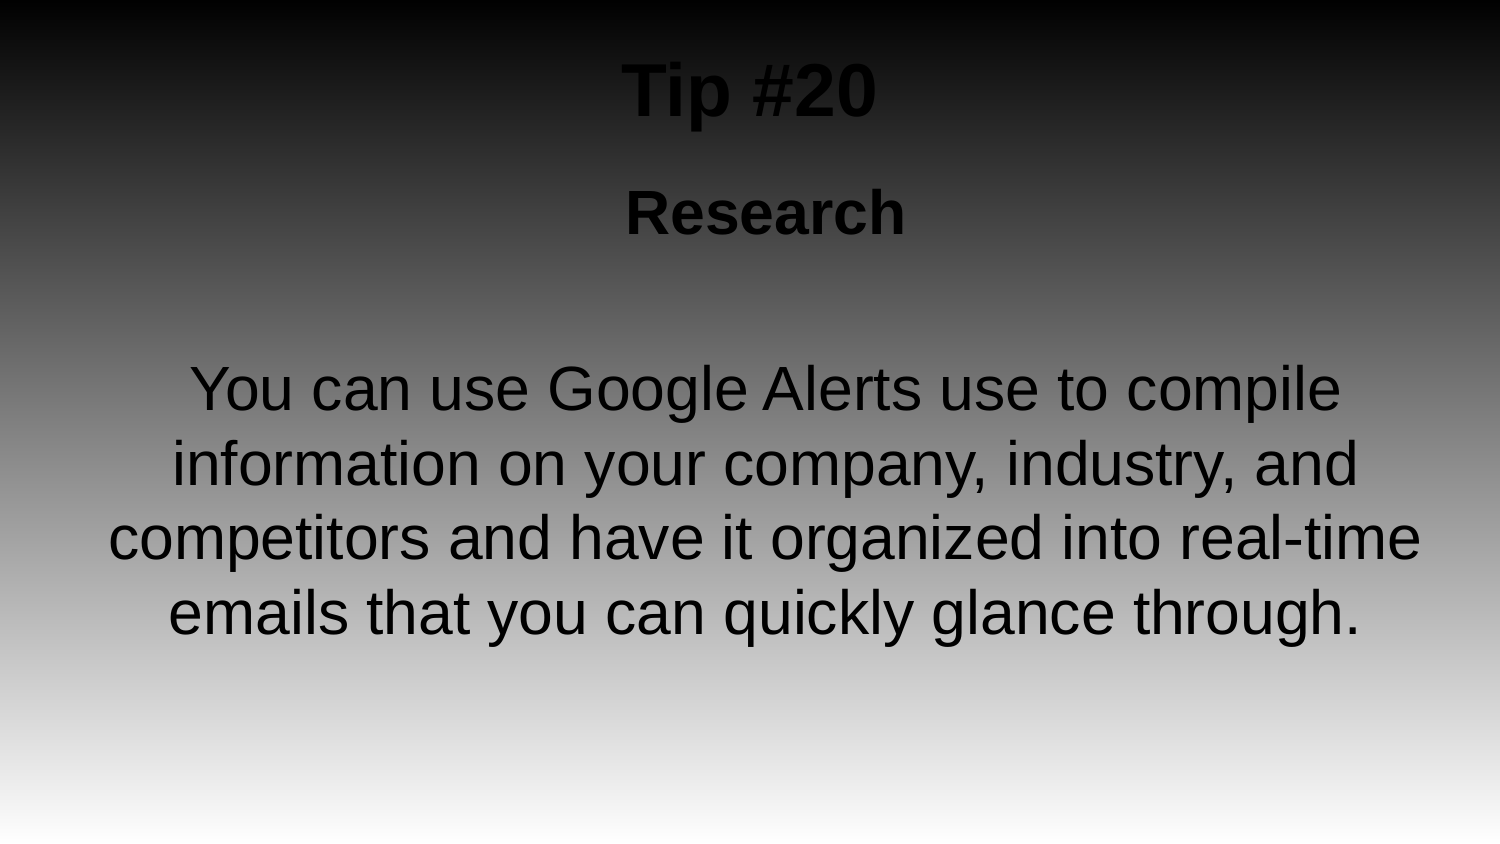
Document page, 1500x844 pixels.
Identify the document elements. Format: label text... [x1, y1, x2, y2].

title Tip #20 [75, 27, 1425, 147]
list Research You can use Google Alerts use to compile information on your company, industry, and competitors and have it organized into real-time emails that you can quickly glance through. [85, 70, 1447, 788]
